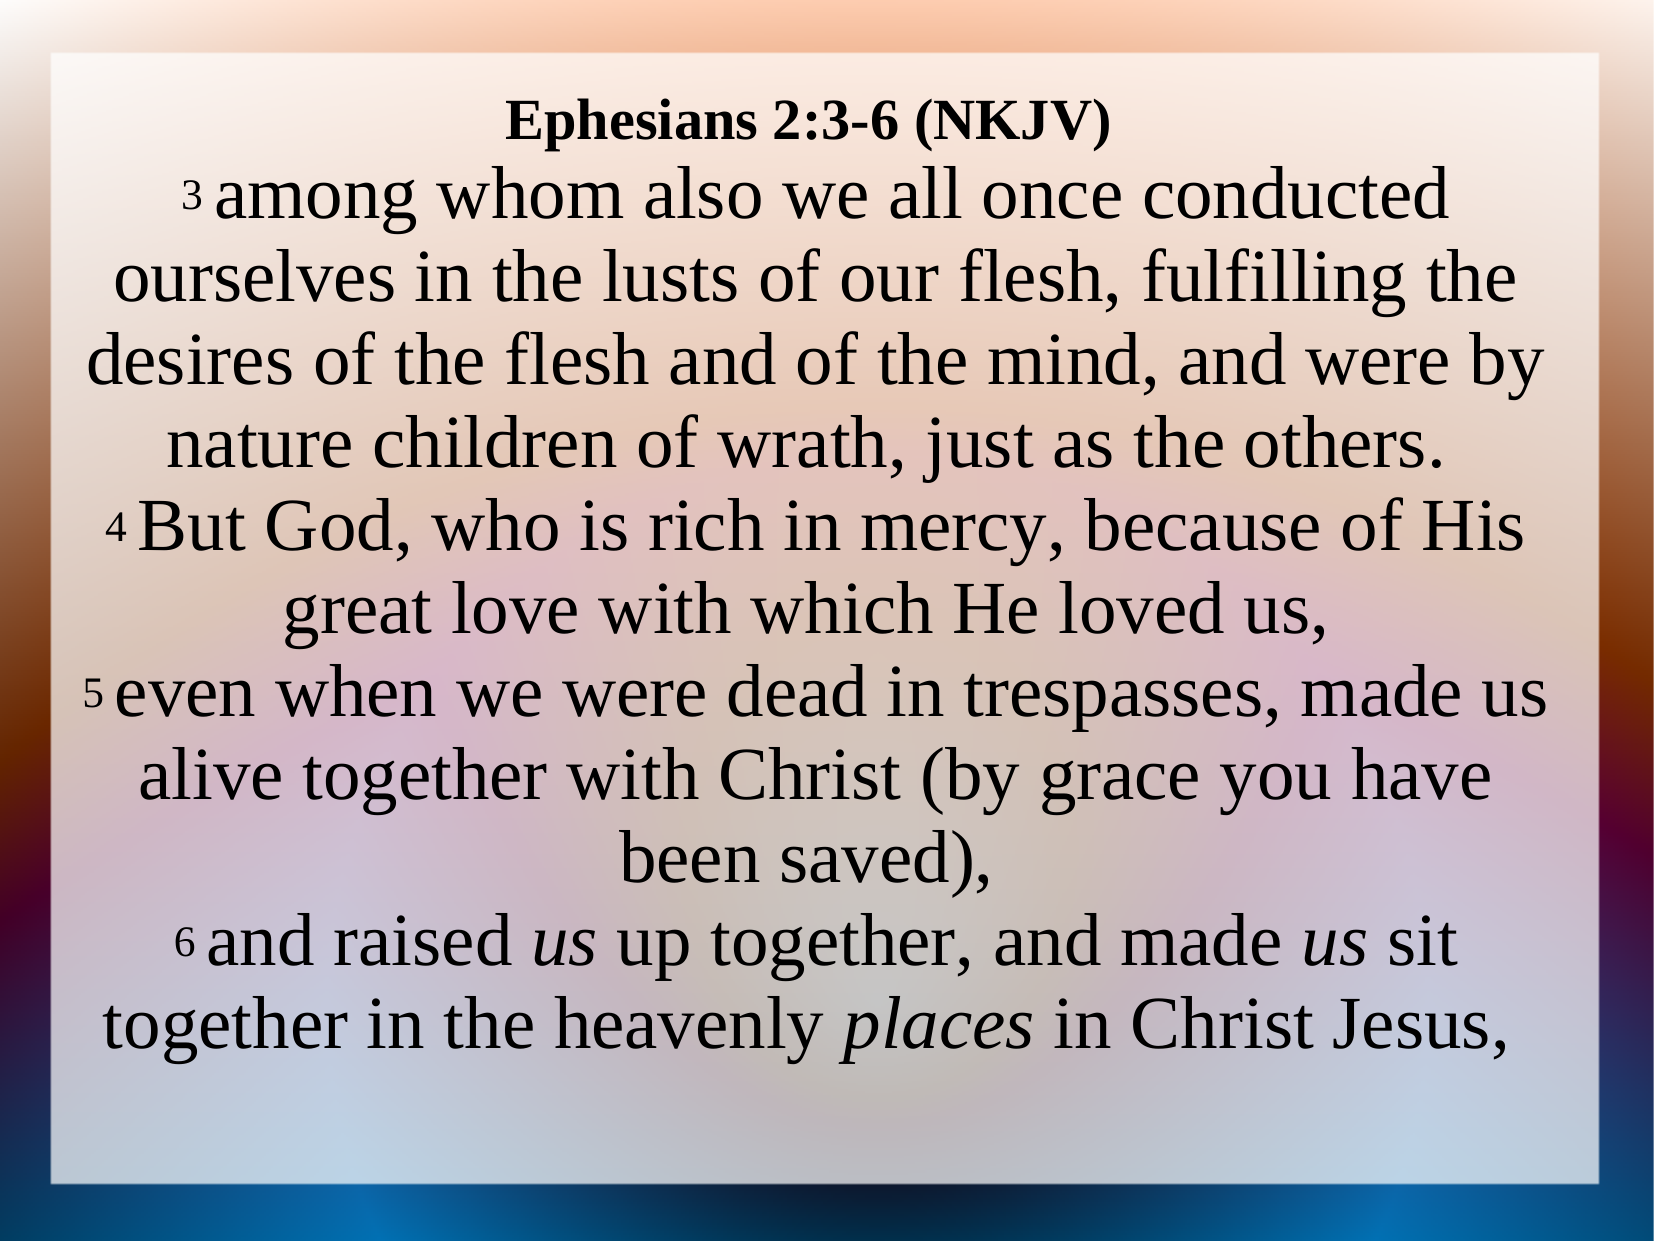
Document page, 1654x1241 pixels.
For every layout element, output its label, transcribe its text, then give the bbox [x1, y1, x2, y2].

picture [0, 0, 1654, 1241]
subtitle Ephesians 2:3-6 (NKJV) 3 among whom also we all once conducted ourselves in the lusts of our flesh, fulfilling the desires of the flesh and of the mind, and were by nature children of wrath, just as the others. 4 But God, who is rich in mercy, because of His great love with which He loved us, 5 even when we were dead in trespasses, made us alive together with Christ (by grace you have been saved), 6 and raised us up together, and made us sit together in the heavenly places in Christ Jesus, [71, 86, 1561, 1066]
